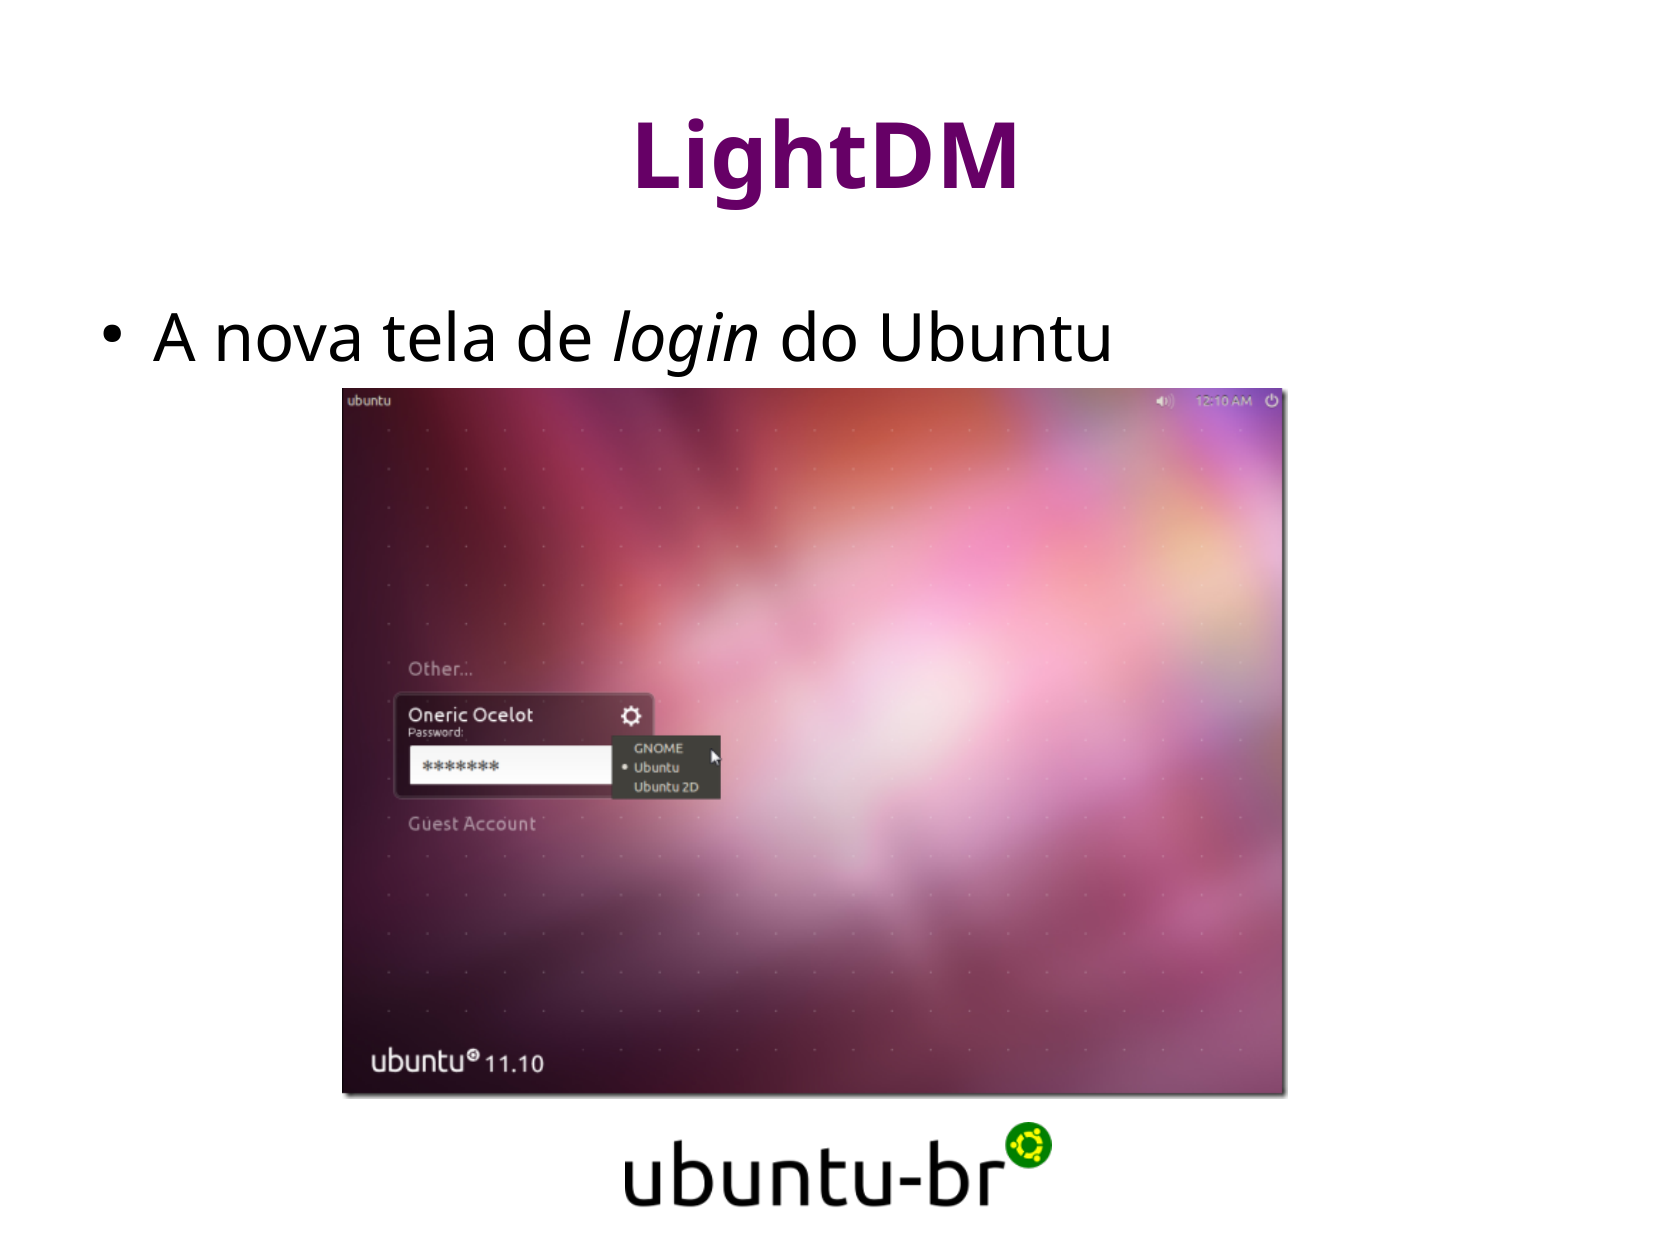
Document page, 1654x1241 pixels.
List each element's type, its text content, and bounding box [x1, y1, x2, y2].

picture [342, 388, 1288, 1099]
list A nova tela de login do Ubuntu [82, 290, 1571, 1109]
picture [625, 1122, 1052, 1223]
title LightDM [82, 49, 1571, 257]
